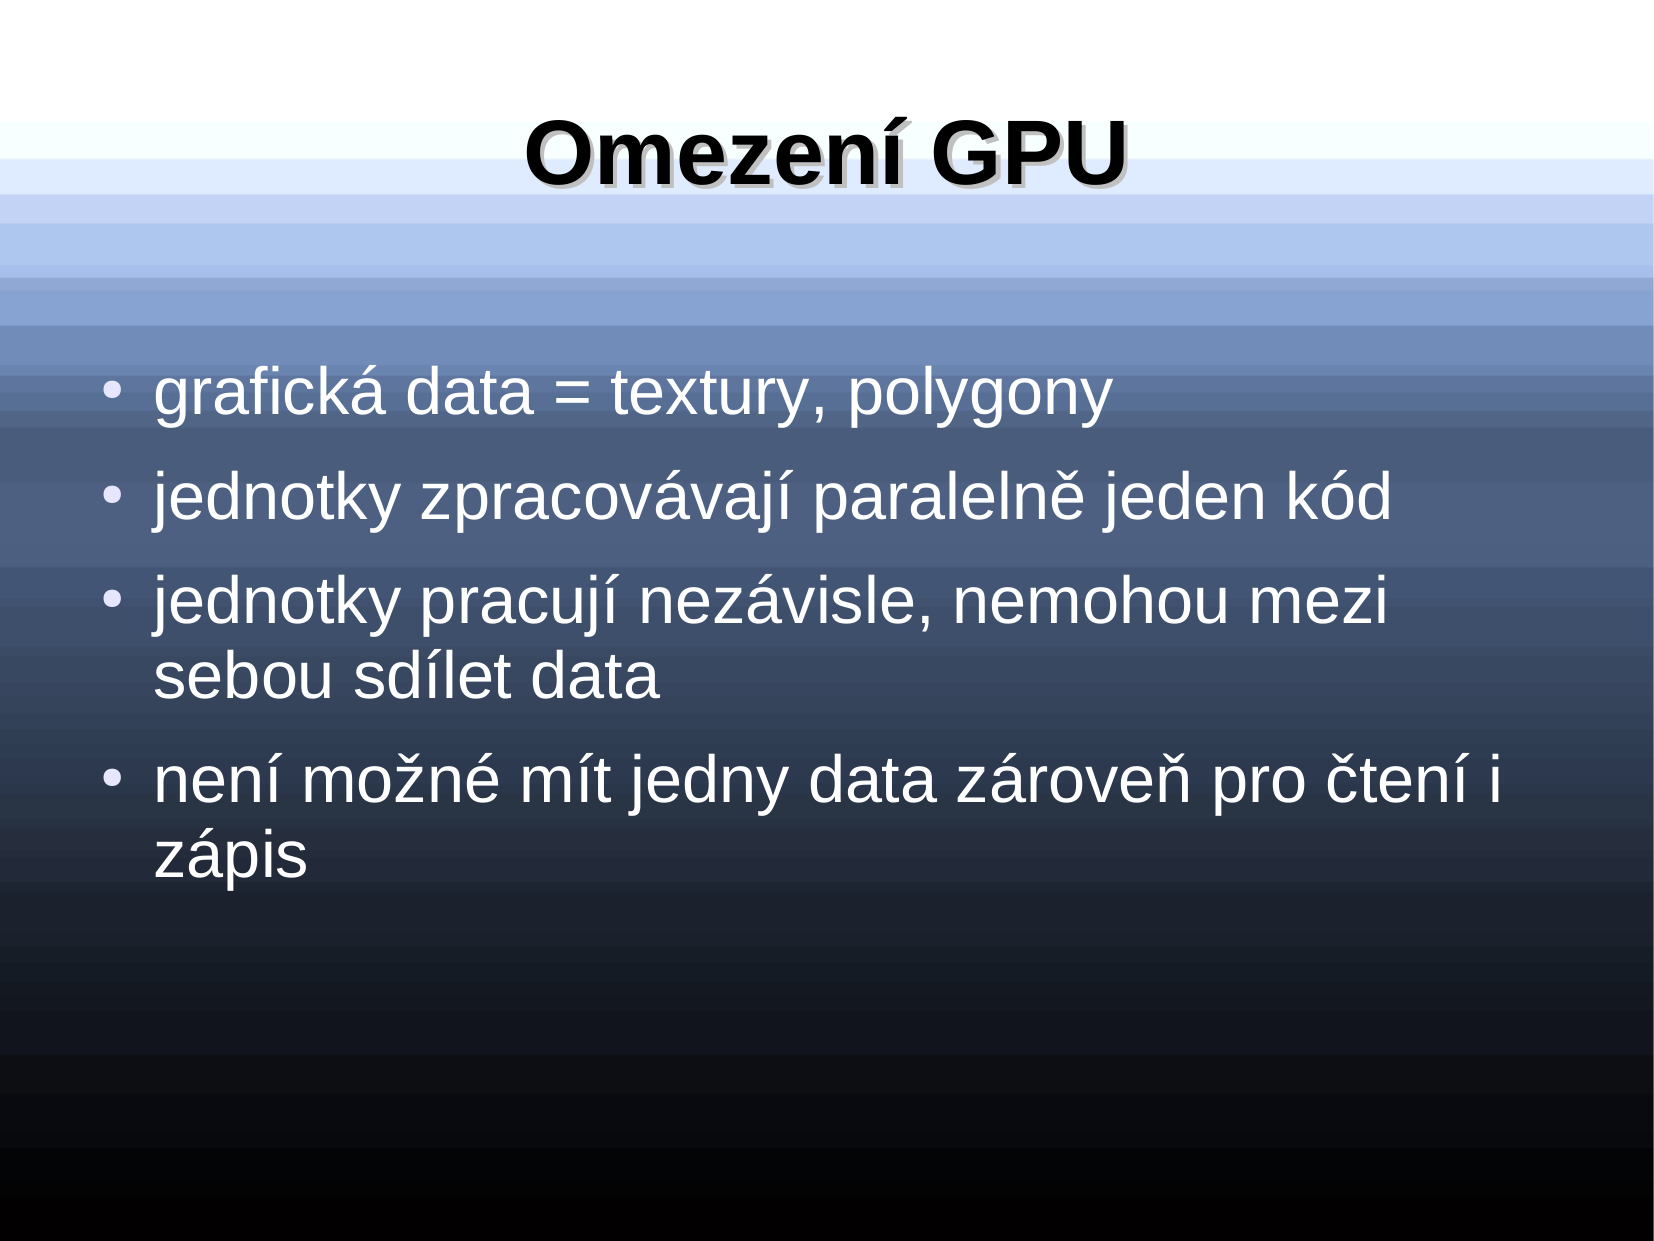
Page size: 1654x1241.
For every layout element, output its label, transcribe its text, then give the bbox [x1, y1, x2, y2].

picture [0, 0, 1654, 1241]
title Omezení GPU [82, 49, 1571, 257]
list grafická data = textury, polygony jednotky zpracovávají paralelně jeden kód jednotky pracují nezávisle, nemohou mezi sebou sdílet data není možné mít jedny data zároveň pro čtení i zápis [82, 354, 1571, 1109]
